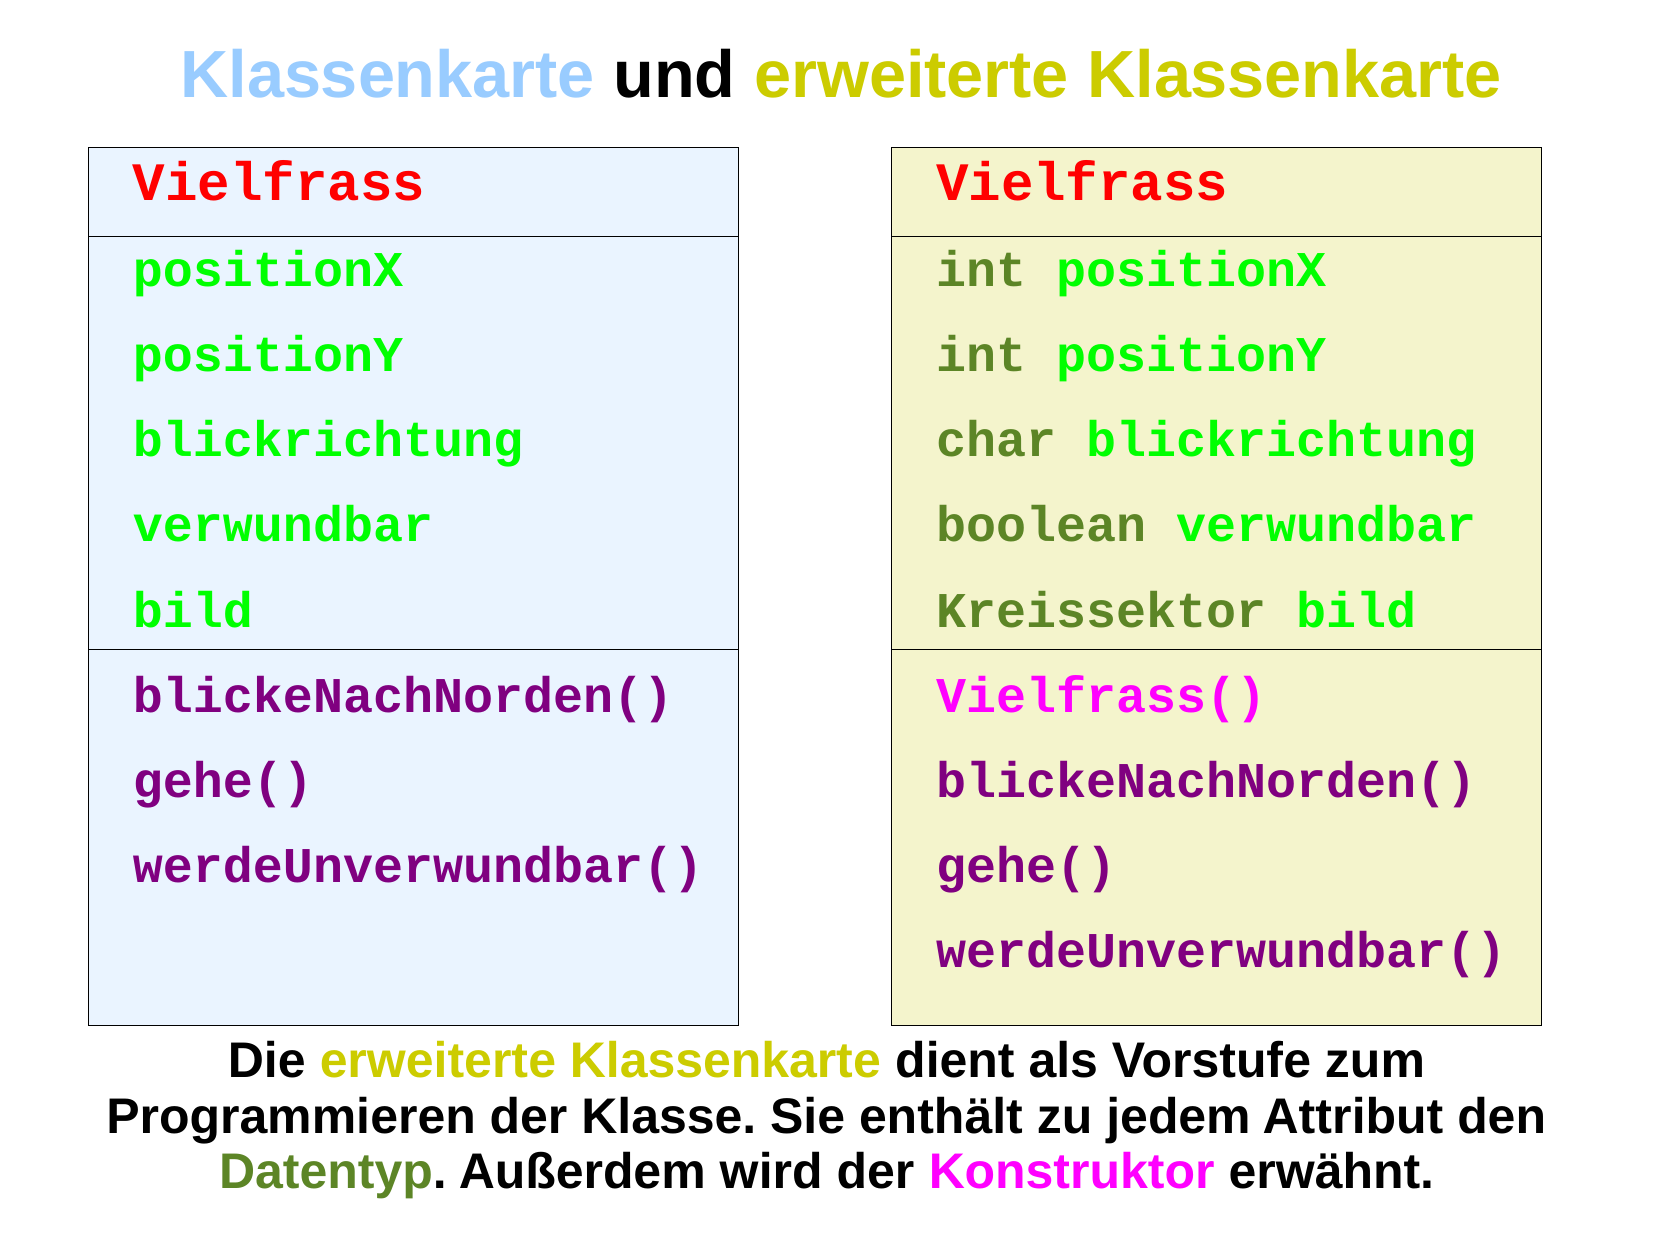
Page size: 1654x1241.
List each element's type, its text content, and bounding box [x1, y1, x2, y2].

text_box [88, 148, 118, 236]
text_box [891, 237, 921, 649]
text_box Vielfrass int positionX int positionY char blickrichtung boolean verwundbar Kreissektor bild Vielfrass() blickeNachNorden() gehe() werdeUnverwundbar() [921, 147, 1542, 236]
text_box [88, 237, 118, 649]
text_box Vielfrass positionX positionY blickrichtung verwundbar bild blickeNachNorden() gehe() werdeUnverwundbar() [118, 650, 739, 906]
text_box [88, 650, 739, 1024]
text_box [891, 147, 921, 236]
text_box Vielfrass positionX positionY blickrichtung verwundbar bild blickeNachNorden() gehe() werdeUnverwundbar() [118, 148, 739, 236]
text_box Vielfrass int positionX int positionY char blickrichtung boolean verwundbar Kreissektor bild Vielfrass() blickeNachNorden() gehe() werdeUnverwundbar() [921, 650, 1542, 991]
text_box Vielfrass positionX positionY blickrichtung verwundbar bild blickeNachNorden() gehe() werdeUnverwundbar() [118, 237, 739, 649]
text_box Die erweiterte Klassenkarte dient als Vorstufe zum Programmieren der Klasse. Sie enthält zu jedem Attribut den Datentyp. Außerdem wird der Konstruktor erwähnt. [59, 1024, 1595, 1211]
text_box [891, 650, 1542, 1026]
text_box Klassenkarte und erweiterte Klassenkarte [59, 29, 1625, 148]
text_box Vielfrass int positionX int positionY char blickrichtung boolean verwundbar Kreissektor bild Vielfrass() blickeNachNorden() gehe() werdeUnverwundbar() [921, 237, 1542, 649]
